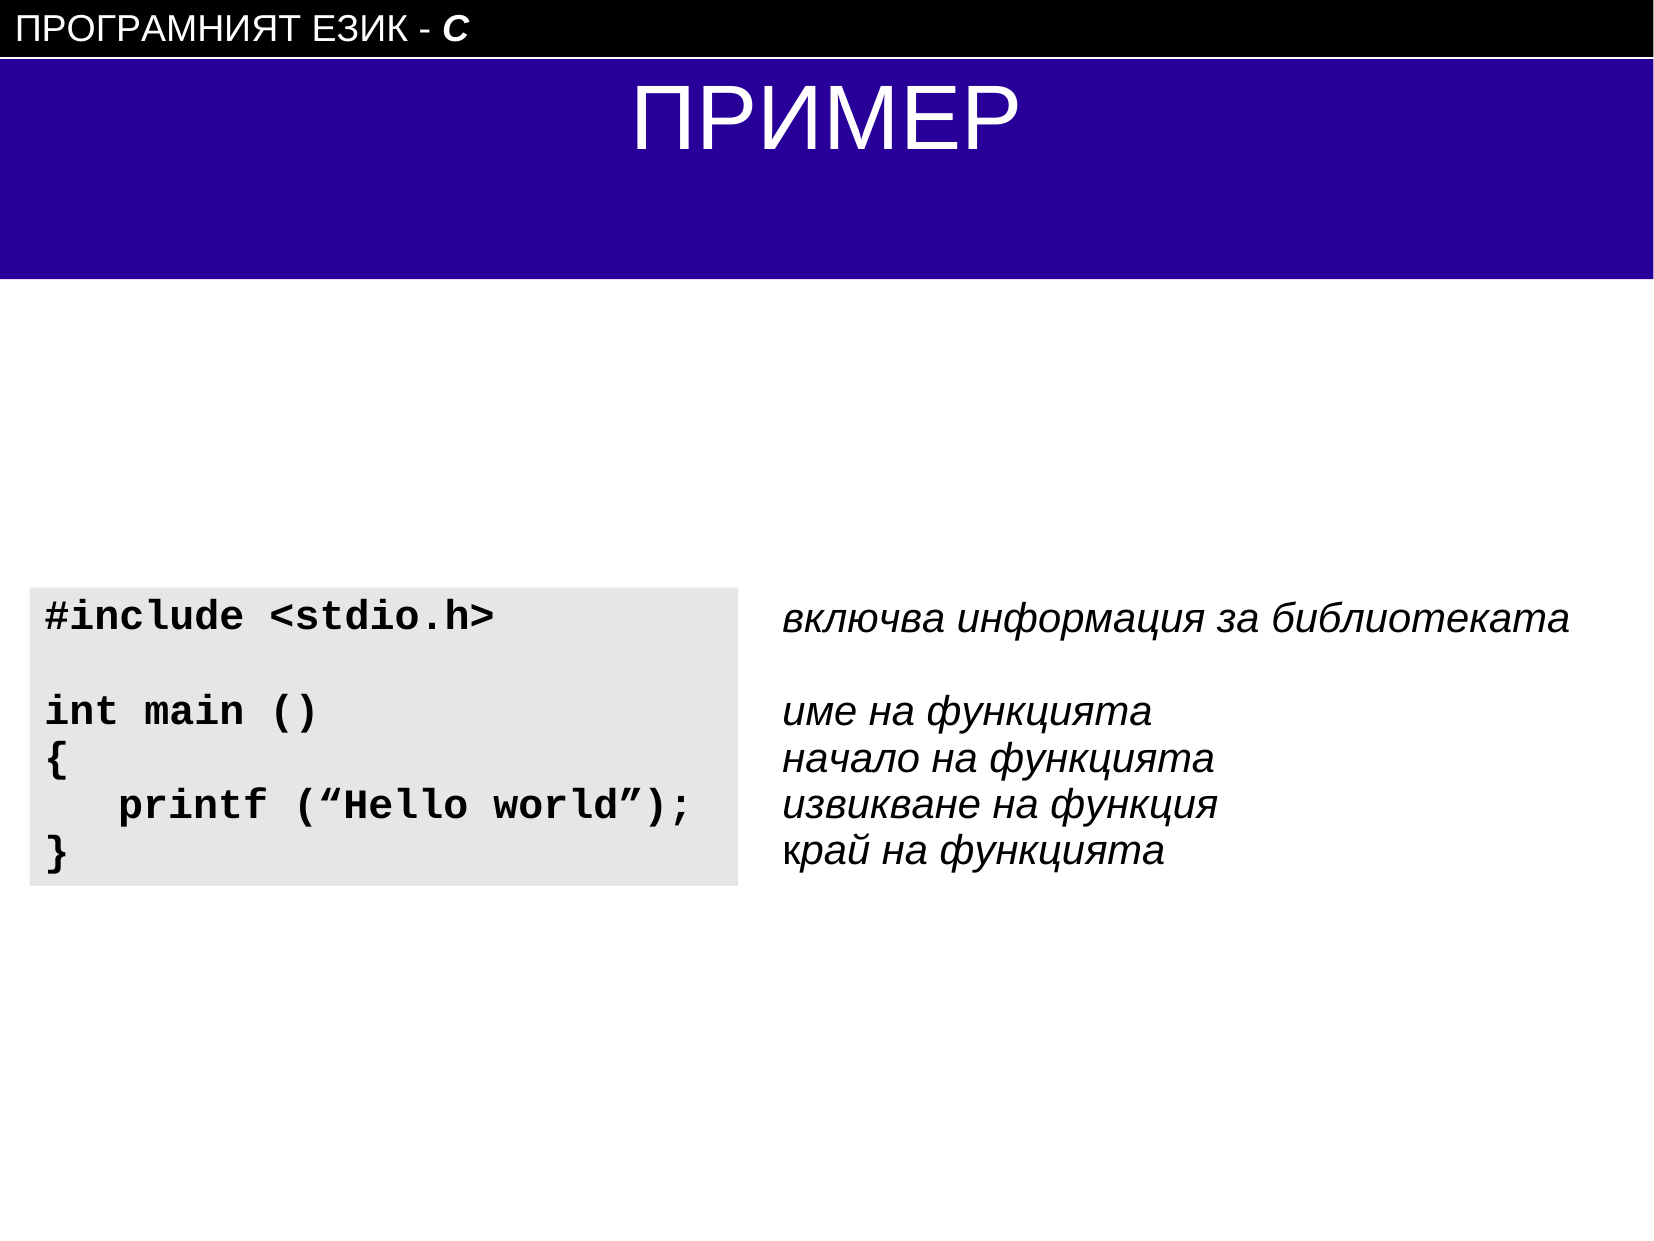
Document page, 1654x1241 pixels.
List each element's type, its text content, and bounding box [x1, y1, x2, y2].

text_box ПРИМЕР [0, 59, 1654, 280]
text_box ПРОГРАМНИЯT ЕЗИК - С [0, 0, 1654, 57]
text_box #include <stdio.h> int main () { printf (“Hello world”); } [29, 587, 739, 886]
text_box включва информация за библиотеката име на функцията начало на функцията извикване на функция край на функцията [767, 587, 1625, 882]
